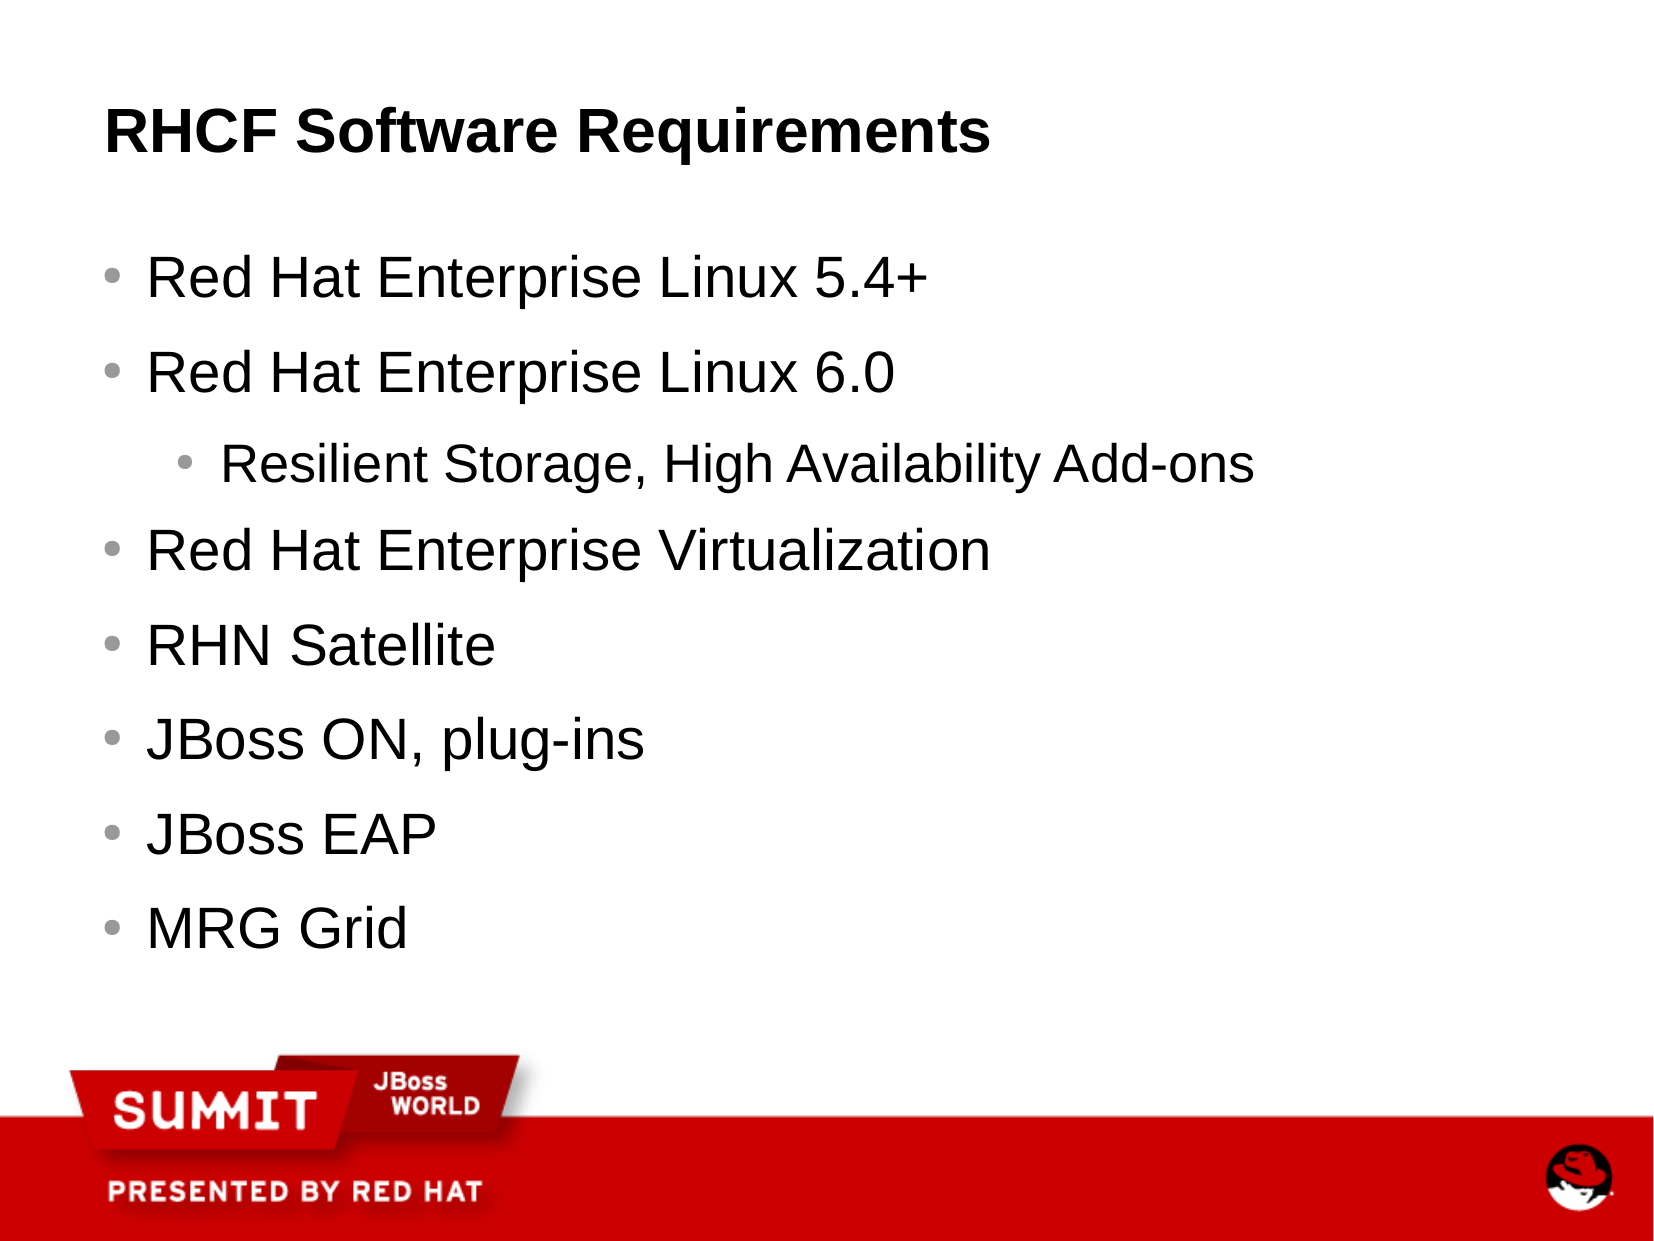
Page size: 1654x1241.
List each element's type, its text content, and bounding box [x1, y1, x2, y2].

title RHCF Software Requirements [82, 37, 1571, 226]
list Red Hat Enterprise Linux 5.4+ Red Hat Enterprise Linux 6.0 Resilient Storage, High Availability Add-ons Red Hat Enterprise Virtualization RHN Satellite JBoss ON, plug-ins JBoss EAP MRG Grid [86, 244, 1576, 1039]
picture [0, 1043, 1654, 1241]
